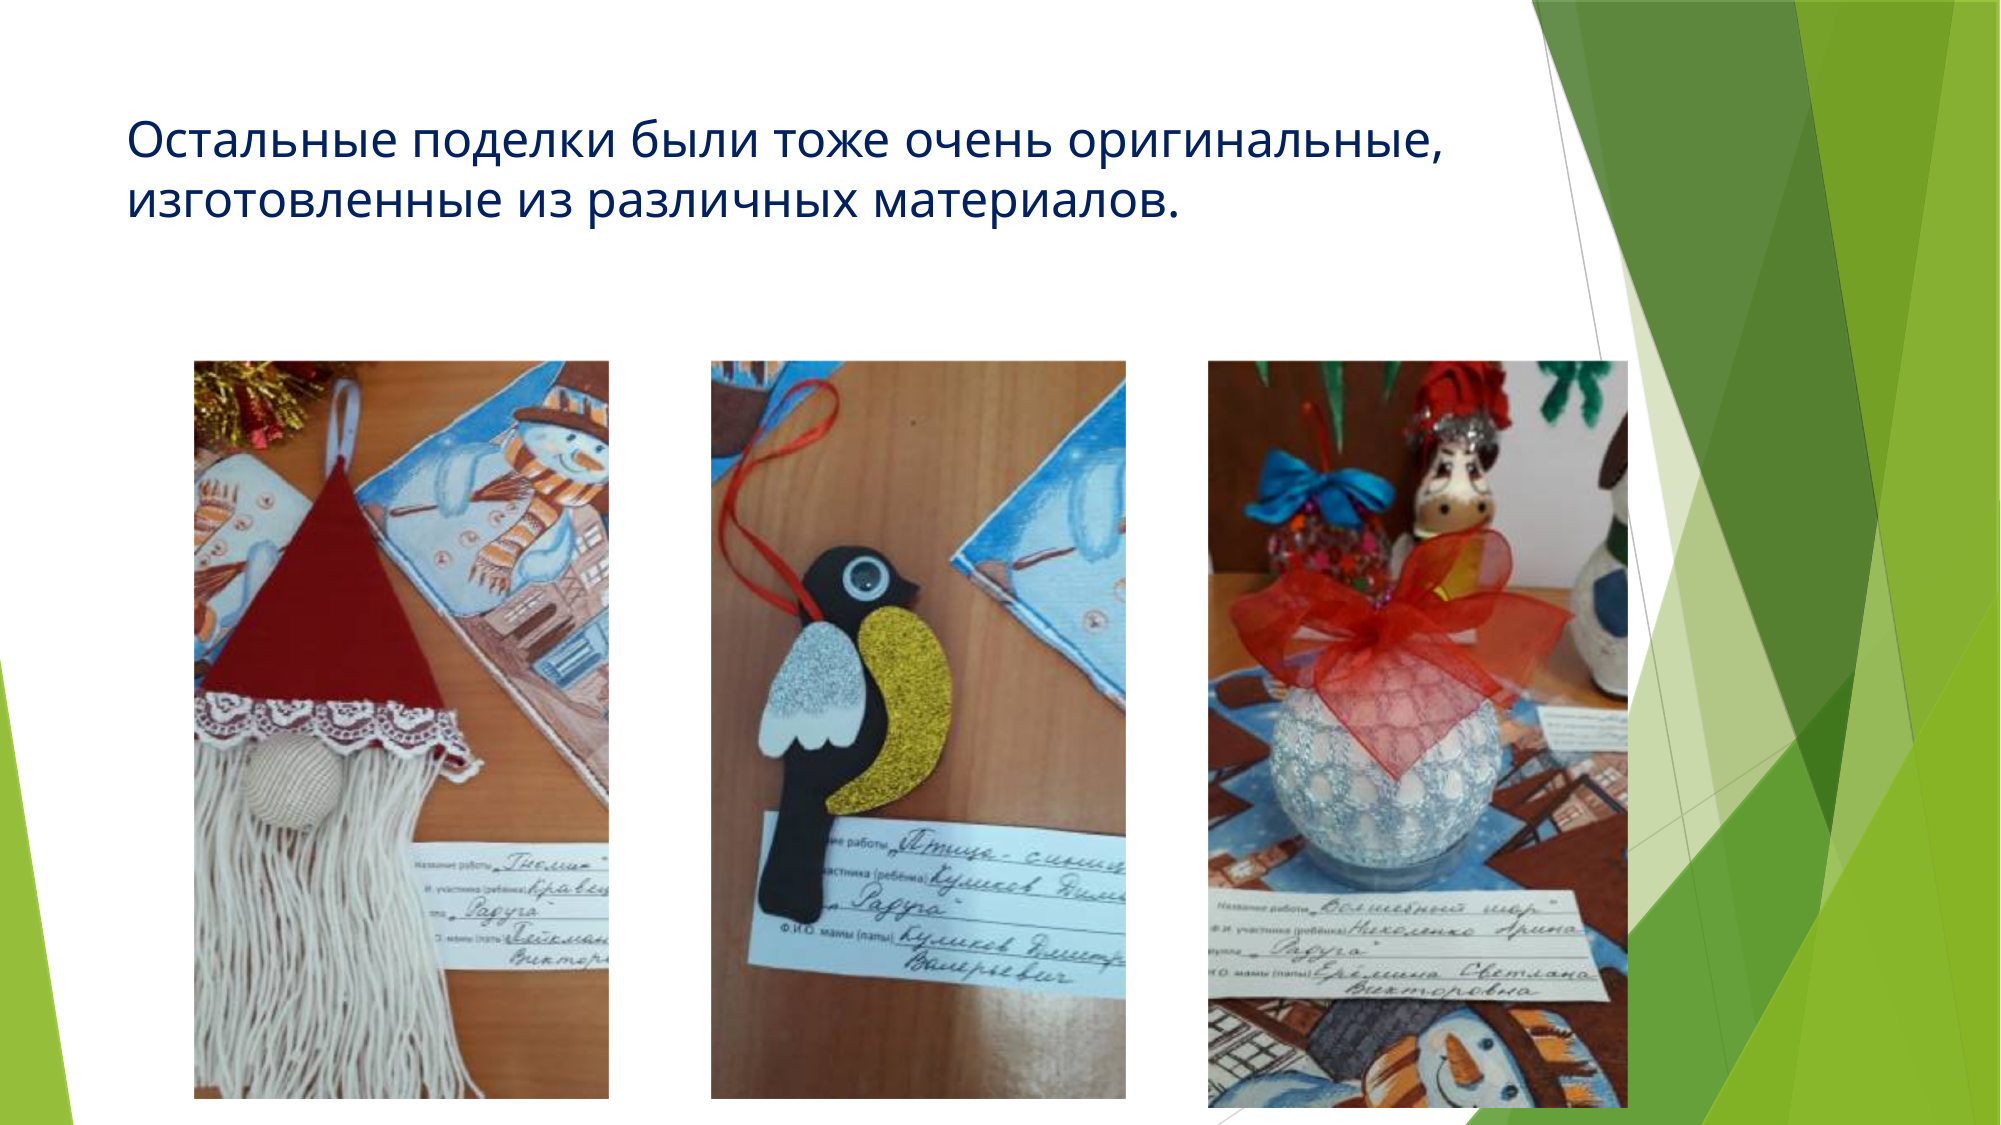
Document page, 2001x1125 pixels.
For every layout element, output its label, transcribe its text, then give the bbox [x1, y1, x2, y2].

picture [710, 360, 1126, 1099]
picture [193, 360, 609, 1099]
picture [1207, 360, 1628, 1108]
title Остальные поделки были тоже очень оригинальные, изготовленные из различных материалов. [111, 99, 1522, 317]
